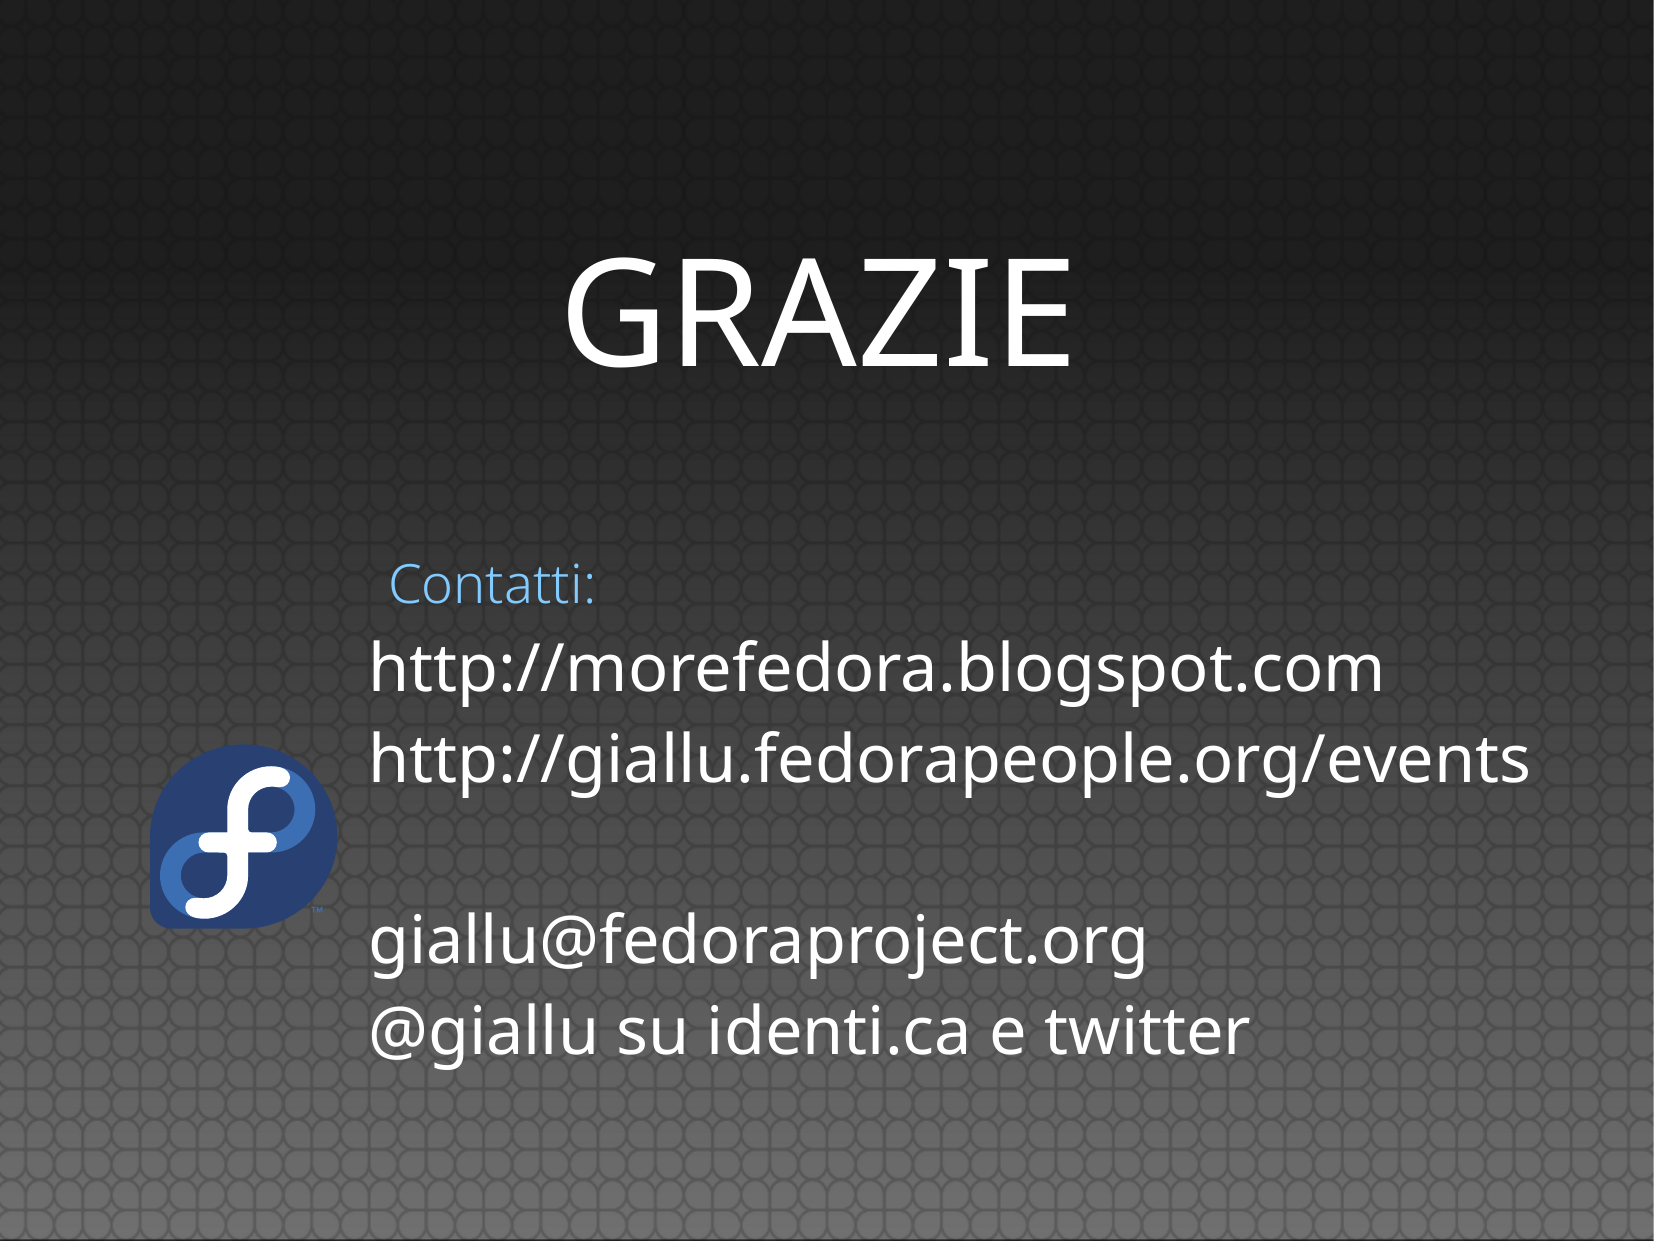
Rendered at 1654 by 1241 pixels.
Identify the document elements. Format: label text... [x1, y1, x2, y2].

title GRAZIE [30, 214, 1606, 403]
text_box Contatti: [373, 537, 728, 621]
text_box http://morefedora.blogspot.com http://giallu.fedorapeople.org/events giallu@fedoraproject.org @giallu su identi.ca e twitter [353, 612, 1596, 1046]
picture [0, 0, 1654, 1241]
